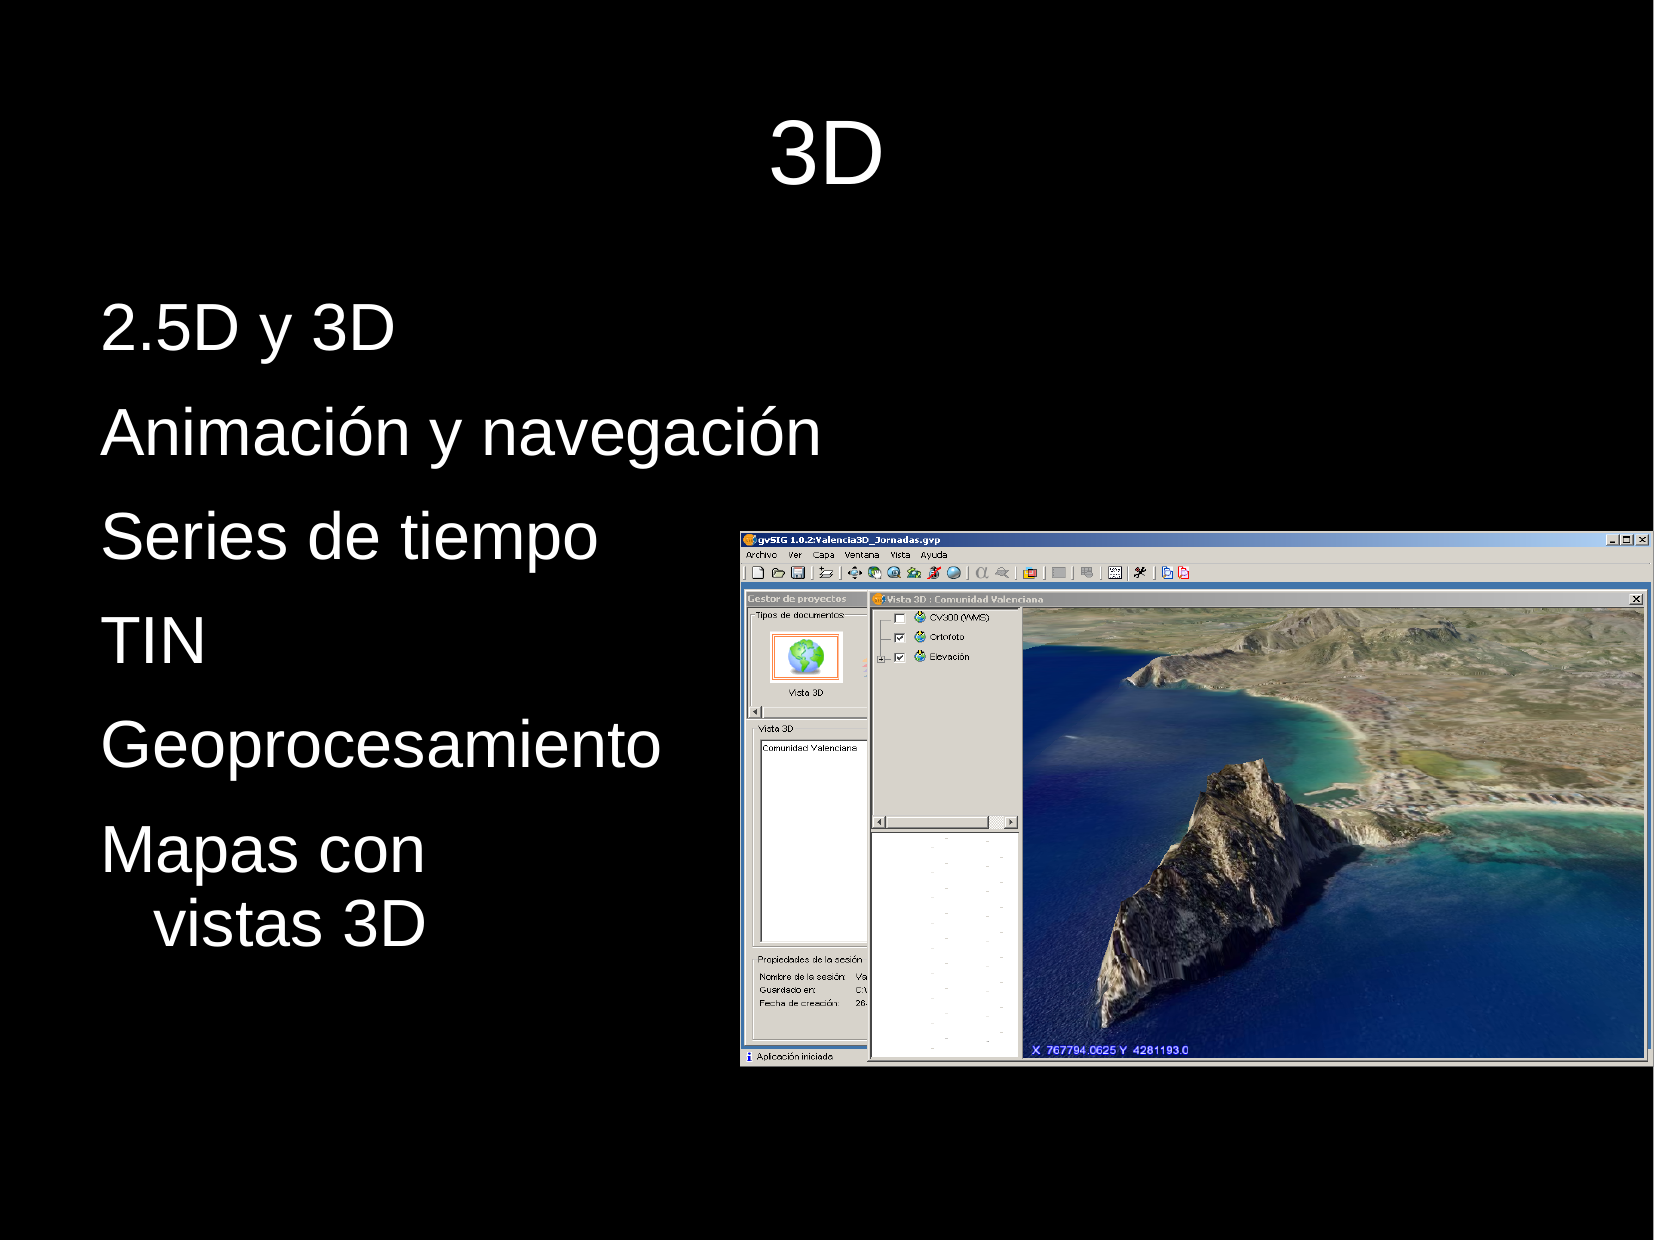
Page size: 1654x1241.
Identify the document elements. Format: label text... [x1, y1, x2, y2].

list 2.5D y 3D Animación y navegación Series de tiempo TIN Geoprocesamiento Mapas con vistas 3D [82, 290, 945, 1109]
picture [740, 531, 1654, 1067]
title 3D [82, 49, 1571, 257]
